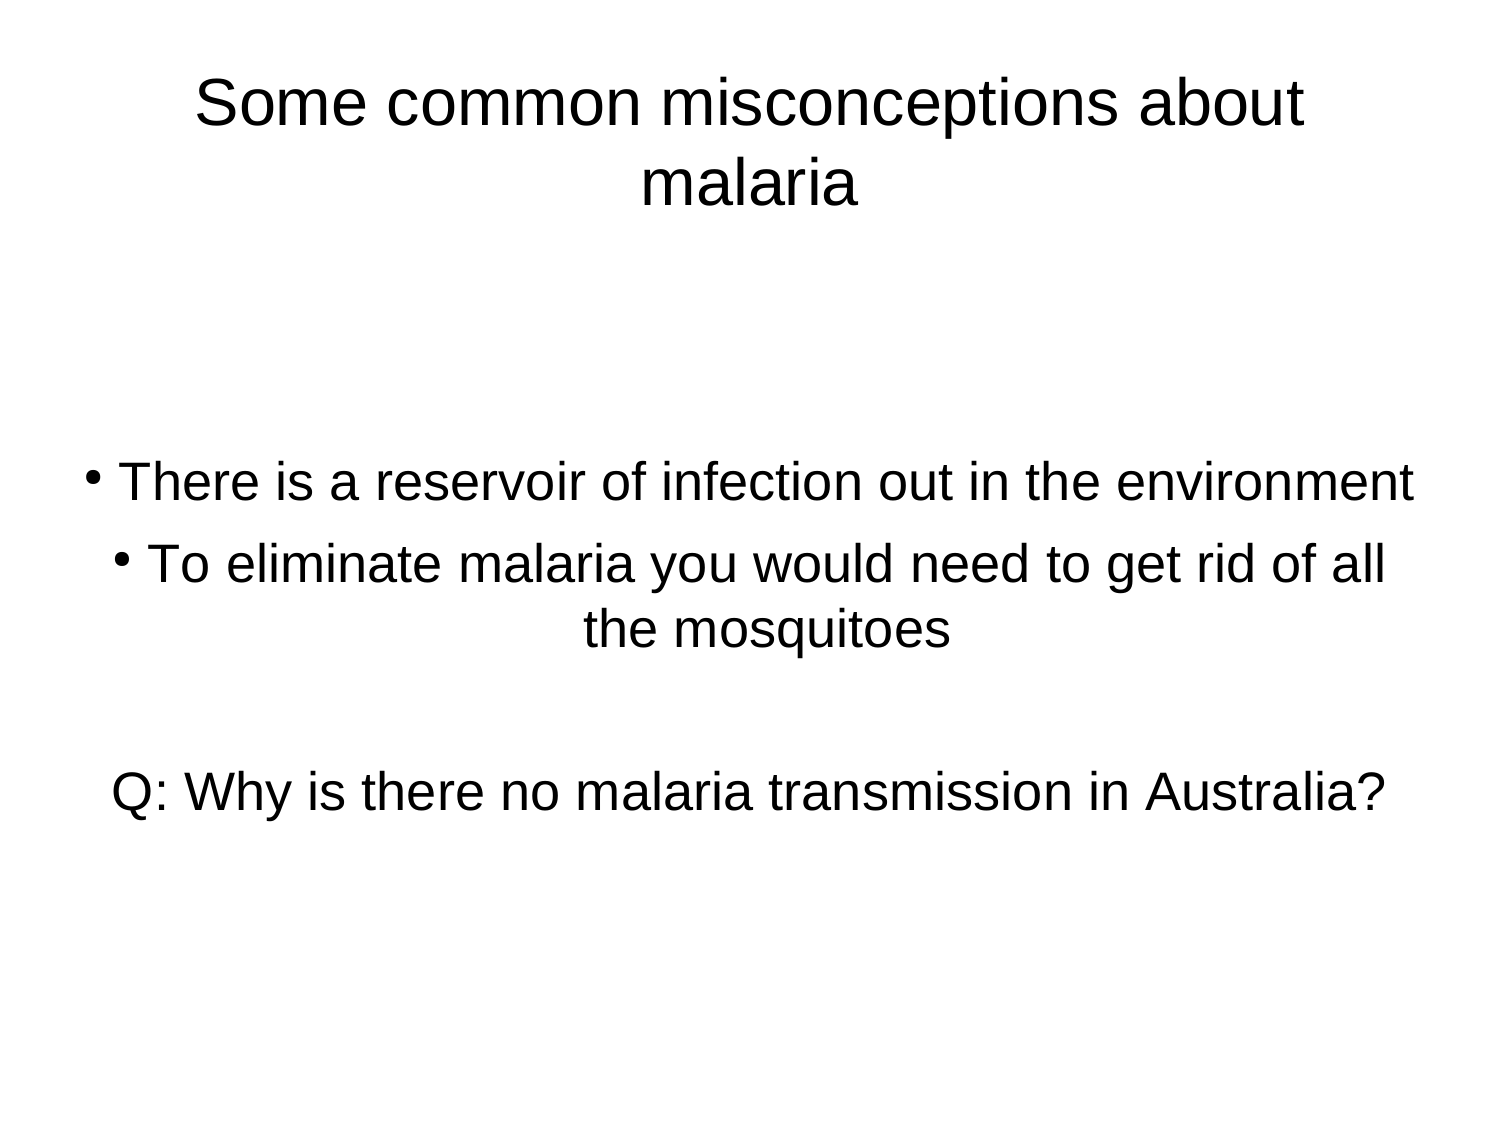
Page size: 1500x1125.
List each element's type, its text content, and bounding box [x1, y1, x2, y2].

title Some common misconceptions about malaria [75, 45, 1426, 233]
subtitle There is a reservoir of infection out in the environment To eliminate malaria you would need to get rid of all the mosquitoes Q: Why is there no malaria transmission in Australia? [75, 262, 1426, 1005]
